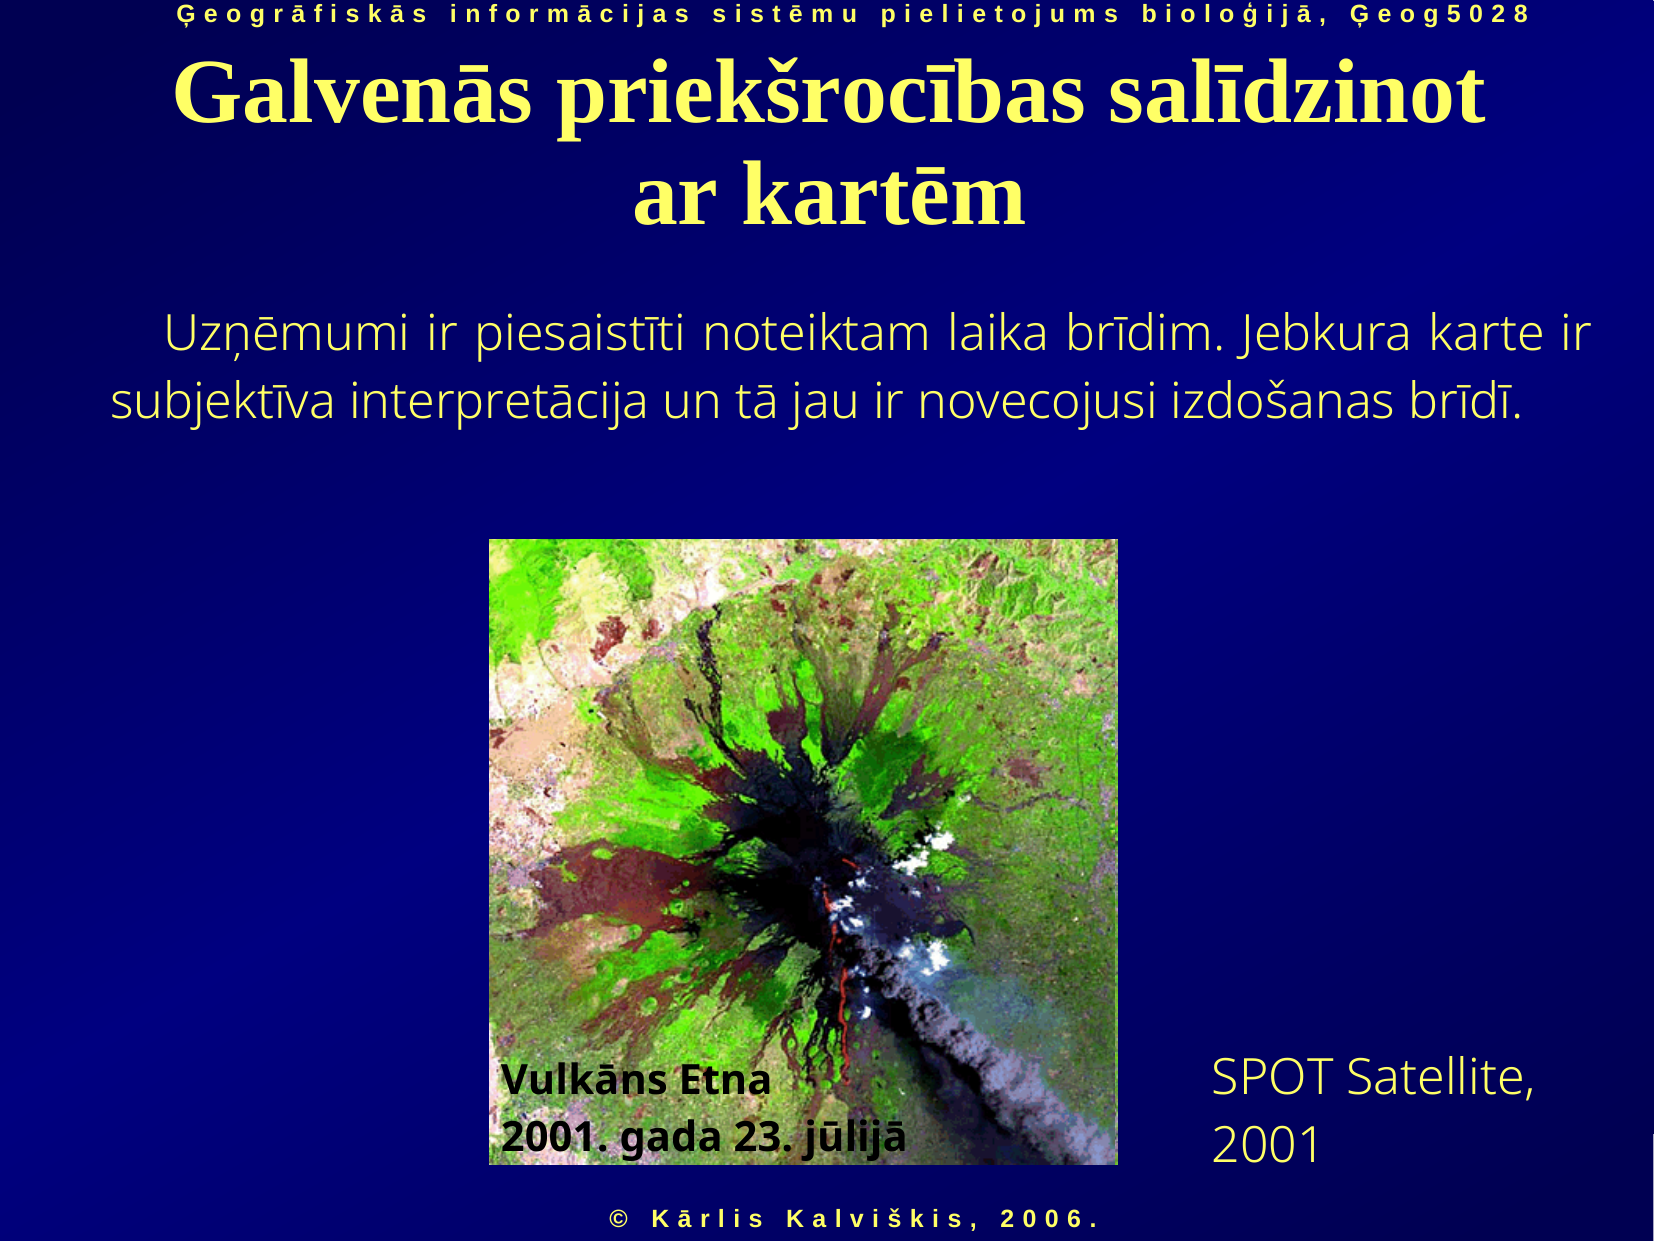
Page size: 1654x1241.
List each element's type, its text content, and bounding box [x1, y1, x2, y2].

text_box Vulkāns Etna 2001. gada 23. jūlijā [500, 1049, 1104, 1163]
picture [489, 539, 1118, 1165]
title Galvenās priekšrocības salīdzinot ar kartēm [123, 35, 1536, 251]
text_box Uzņēmumi ir piesaistīti noteiktam laika brīdim. Jebkura karte ir subjektīva interpretācija un tā jau ir novecojusi izdošanas brīdī. [110, 297, 1594, 491]
text_box SPOT Satellite, 2001 [1158, 1040, 1604, 1159]
